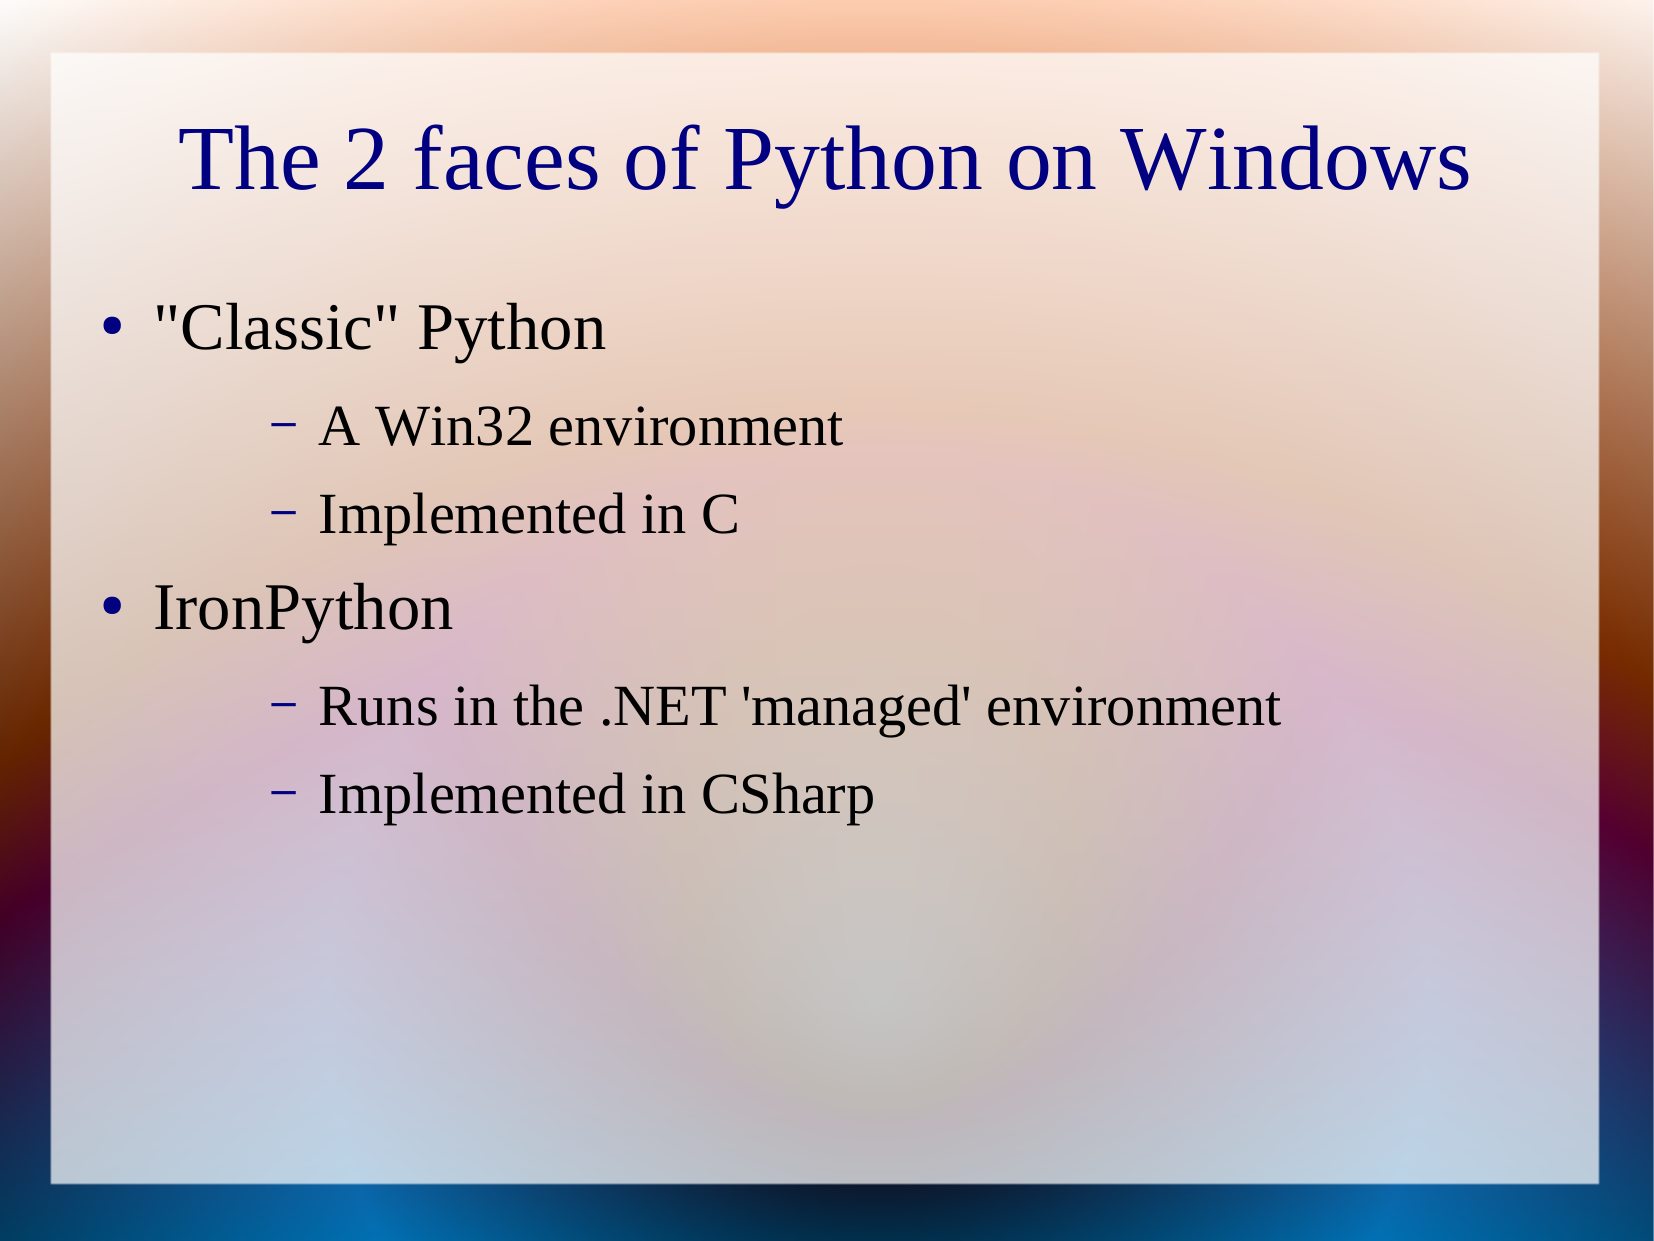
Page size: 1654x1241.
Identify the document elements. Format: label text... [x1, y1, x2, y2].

title The 2 faces of Python on Windows [82, 62, 1571, 256]
picture [0, 0, 1654, 1241]
list "Classic" Python A Win32 environment Implemented in C IronPython Runs in the .NET 'managed' environment Implemented in CSharp [82, 290, 1571, 1019]
